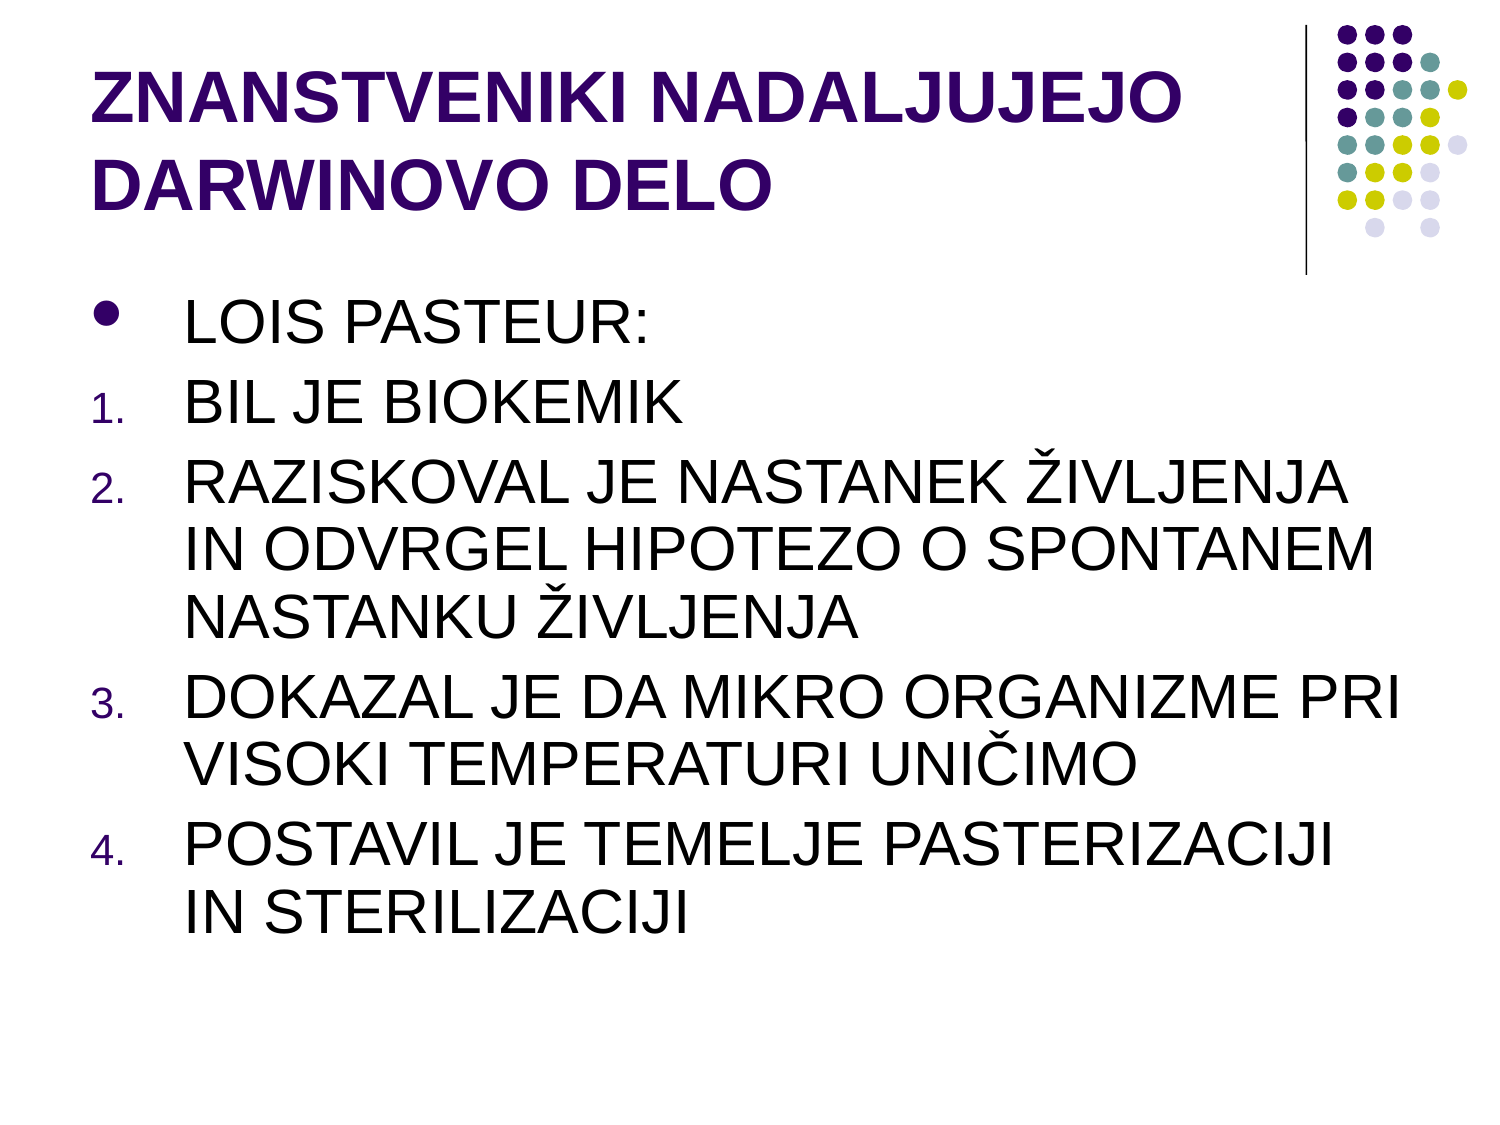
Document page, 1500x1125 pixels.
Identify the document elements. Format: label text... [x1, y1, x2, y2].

title ZNANSTVENIKI NADALJUJEJO DARWINOVO DELO [75, 20, 1313, 233]
list LOIS PASTEUR: BIL JE BIOKEMIK RAZISKOVAL JE NASTANEK ŽIVLJENJA IN ODVRGEL HIPOTEZO O SPONTANEM NASTANKU ŽIVLJENJA DOKAZAL JE DA MIKRO ORGANIZME PRI VISOKI TEMPERATURI UNIČIMO POSTAVIL JE TEMELJE PASTERIZACIJI IN STERILIZACIJI [75, 282, 1425, 1006]
